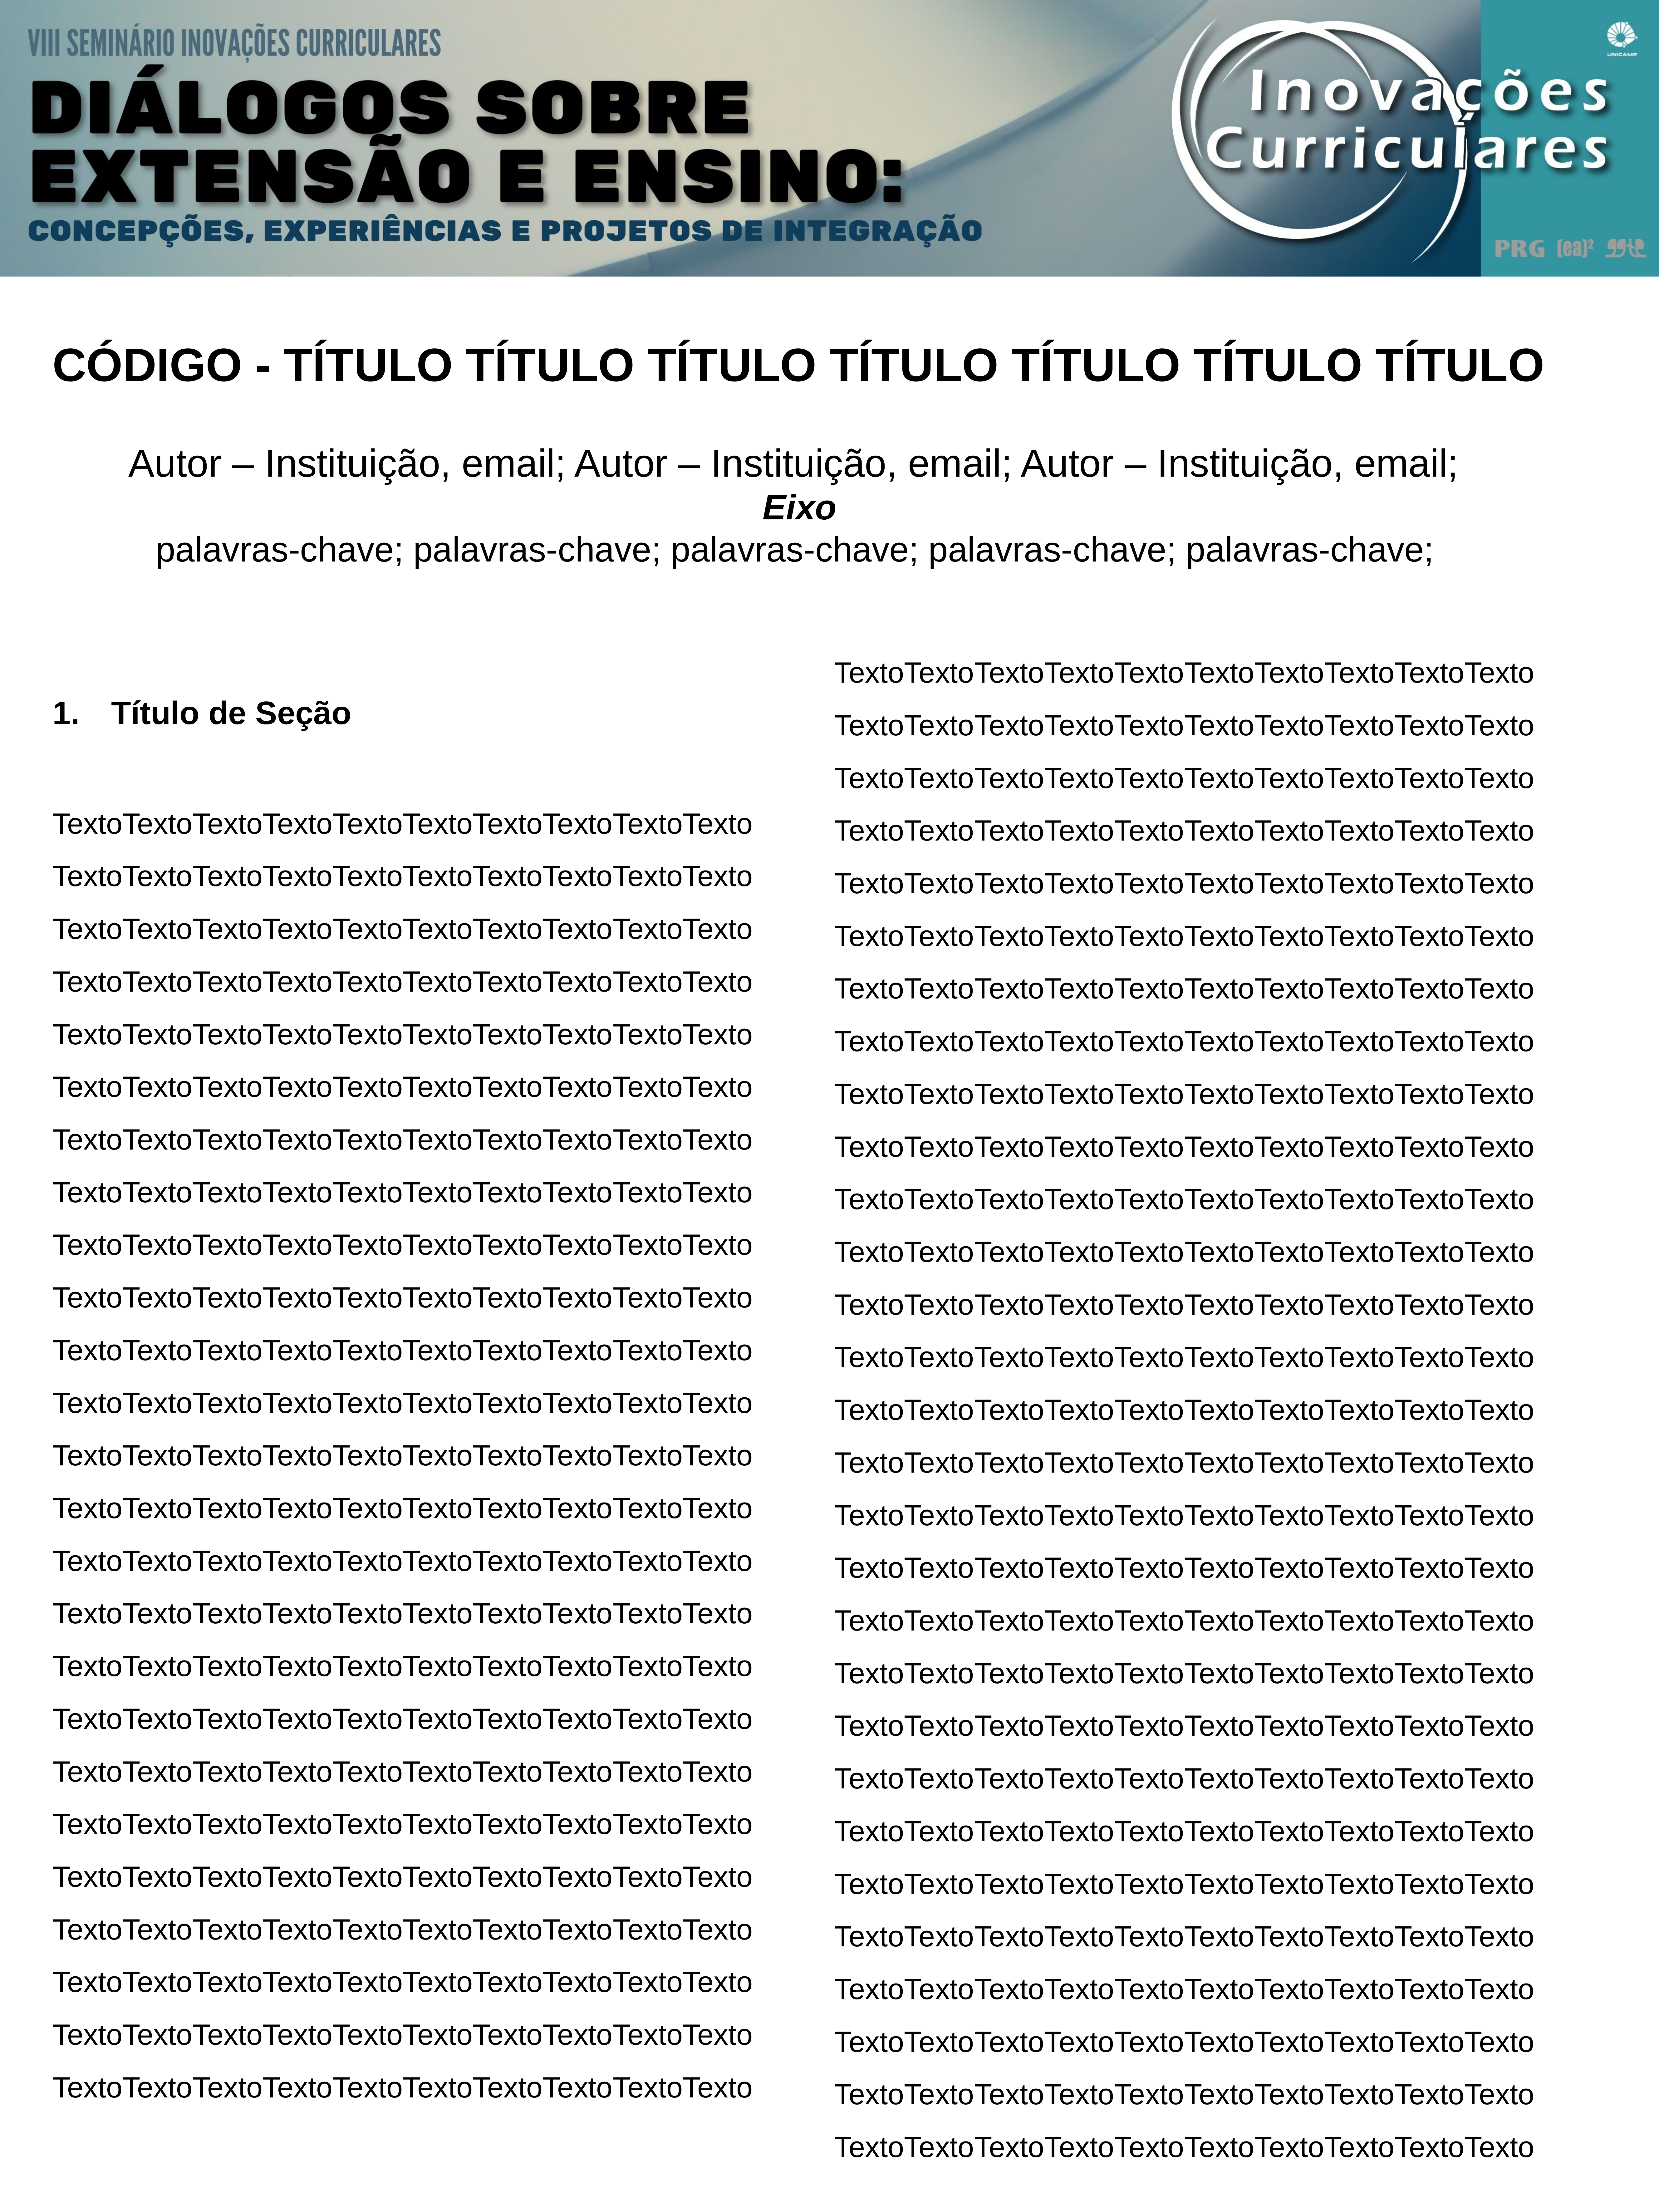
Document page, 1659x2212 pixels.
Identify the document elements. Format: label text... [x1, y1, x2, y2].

picture [0, 0, 1659, 277]
text_box CÓDIGO - TÍTULO TÍTULO TÍTULO TÍTULO TÍTULO TÍTULO TÍTULO Autor – Instituição, email; Autor – Instituição, email; Autor – Instituição, email; Eixo palavras-chave; palavras-chave; palavras-chave; palavras-chave; palavras-chave; [48, 276, 1611, 574]
text_box TextoTextoTextoTextoTextoTextoTextoTextoTextoTexto TextoTextoTextoTextoTextoTextoTextoTextoTextoTexto TextoTextoTextoTextoTextoTextoTextoTextoTextoTexto TextoTextoTextoTextoTextoTextoTextoTextoTextoTexto TextoTextoTextoTextoTextoTextoTextoTextoTextoTexto TextoTextoTextoTextoTextoTextoTextoTextoTextoTexto TextoTextoTextoTextoTextoTextoTextoTextoTextoTexto TextoTextoTextoTextoTextoTextoTextoTextoTextoTexto TextoTextoTextoTextoTextoTextoTextoTextoTextoTexto TextoTextoTextoTextoTextoTextoTextoTextoTextoTexto TextoTextoTextoTextoTextoTextoTextoTextoTextoTexto TextoTextoTextoTextoTextoTextoTextoTextoTextoTexto TextoTextoTextoTextoTextoTextoTextoTextoTextoTexto TextoTextoTextoTextoTextoTextoTextoTextoTextoTexto TextoTextoTextoTextoTextoTextoTextoTextoTextoTexto TextoTextoTextoTextoTextoTextoTextoTextoTextoTexto TextoTextoTextoTextoTextoTextoTextoTextoTextoTexto TextoTextoTextoTextoTextoTextoTextoTextoTextoTexto TextoTextoTextoTextoTextoTextoTextoTextoTextoTexto TextoTextoTextoTextoTextoTextoTextoTextoTextoTexto TextoTextoTextoTextoTextoTextoTextoTextoTextoTexto TextoTextoTextoTextoTextoTextoTextoTextoTextoTexto TextoTextoTextoTextoTextoTextoTextoTextoTextoTexto TextoTextoTextoTextoTextoTextoTextoTextoTextoTexto TextoTextoTextoTextoTextoTextoTextoTextoTextoTexto TextoTextoTextoTextoTextoTextoTextoTextoTextoTexto TextoTextoTextoTextoTextoTextoTextoTextoTextoTexto TextoTextoTextoTextoTextoTextoTextoTextoTextoTexto TextoTextoTextoTextoTextoTextoTextoTextoTextoTexto [829, 634, 1611, 2174]
text_box Título de Seção TextoTextoTextoTextoTextoTextoTextoTextoTextoTexto TextoTextoTextoTextoTextoTextoTextoTextoTextoTexto TextoTextoTextoTextoTextoTextoTextoTextoTextoTexto TextoTextoTextoTextoTextoTextoTextoTextoTextoTexto TextoTextoTextoTextoTextoTextoTextoTextoTextoTexto TextoTextoTextoTextoTextoTextoTextoTextoTextoTexto TextoTextoTextoTextoTextoTextoTextoTextoTextoTexto TextoTextoTextoTextoTextoTextoTextoTextoTextoTexto TextoTextoTextoTextoTextoTextoTextoTextoTextoTexto TextoTextoTextoTextoTextoTextoTextoTextoTextoTexto TextoTextoTextoTextoTextoTextoTextoTextoTextoTexto TextoTextoTextoTextoTextoTextoTextoTextoTextoTexto TextoTextoTextoTextoTextoTextoTextoTextoTextoTexto TextoTextoTextoTextoTextoTextoTextoTextoTextoTexto TextoTextoTextoTextoTextoTextoTextoTextoTextoTexto TextoTextoTextoTextoTextoTextoTextoTextoTextoTexto TextoTextoTextoTextoTextoTextoTextoTextoTextoTexto TextoTextoTextoTextoTextoTextoTextoTextoTextoTexto TextoTextoTextoTextoTextoTextoTextoTextoTextoTexto TextoTextoTextoTextoTextoTextoTextoTextoTextoTexto TextoTextoTextoTextoTextoTextoTextoTextoTextoTexto TextoTextoTextoTextoTextoTextoTextoTextoTextoTexto TextoTextoTextoTextoTextoTextoTextoTextoTextoTexto TextoTextoTextoTextoTextoTextoTextoTextoTextoTexto TextoTextoTextoTextoTextoTextoTextoTextoTextoTexto [48, 634, 829, 2114]
